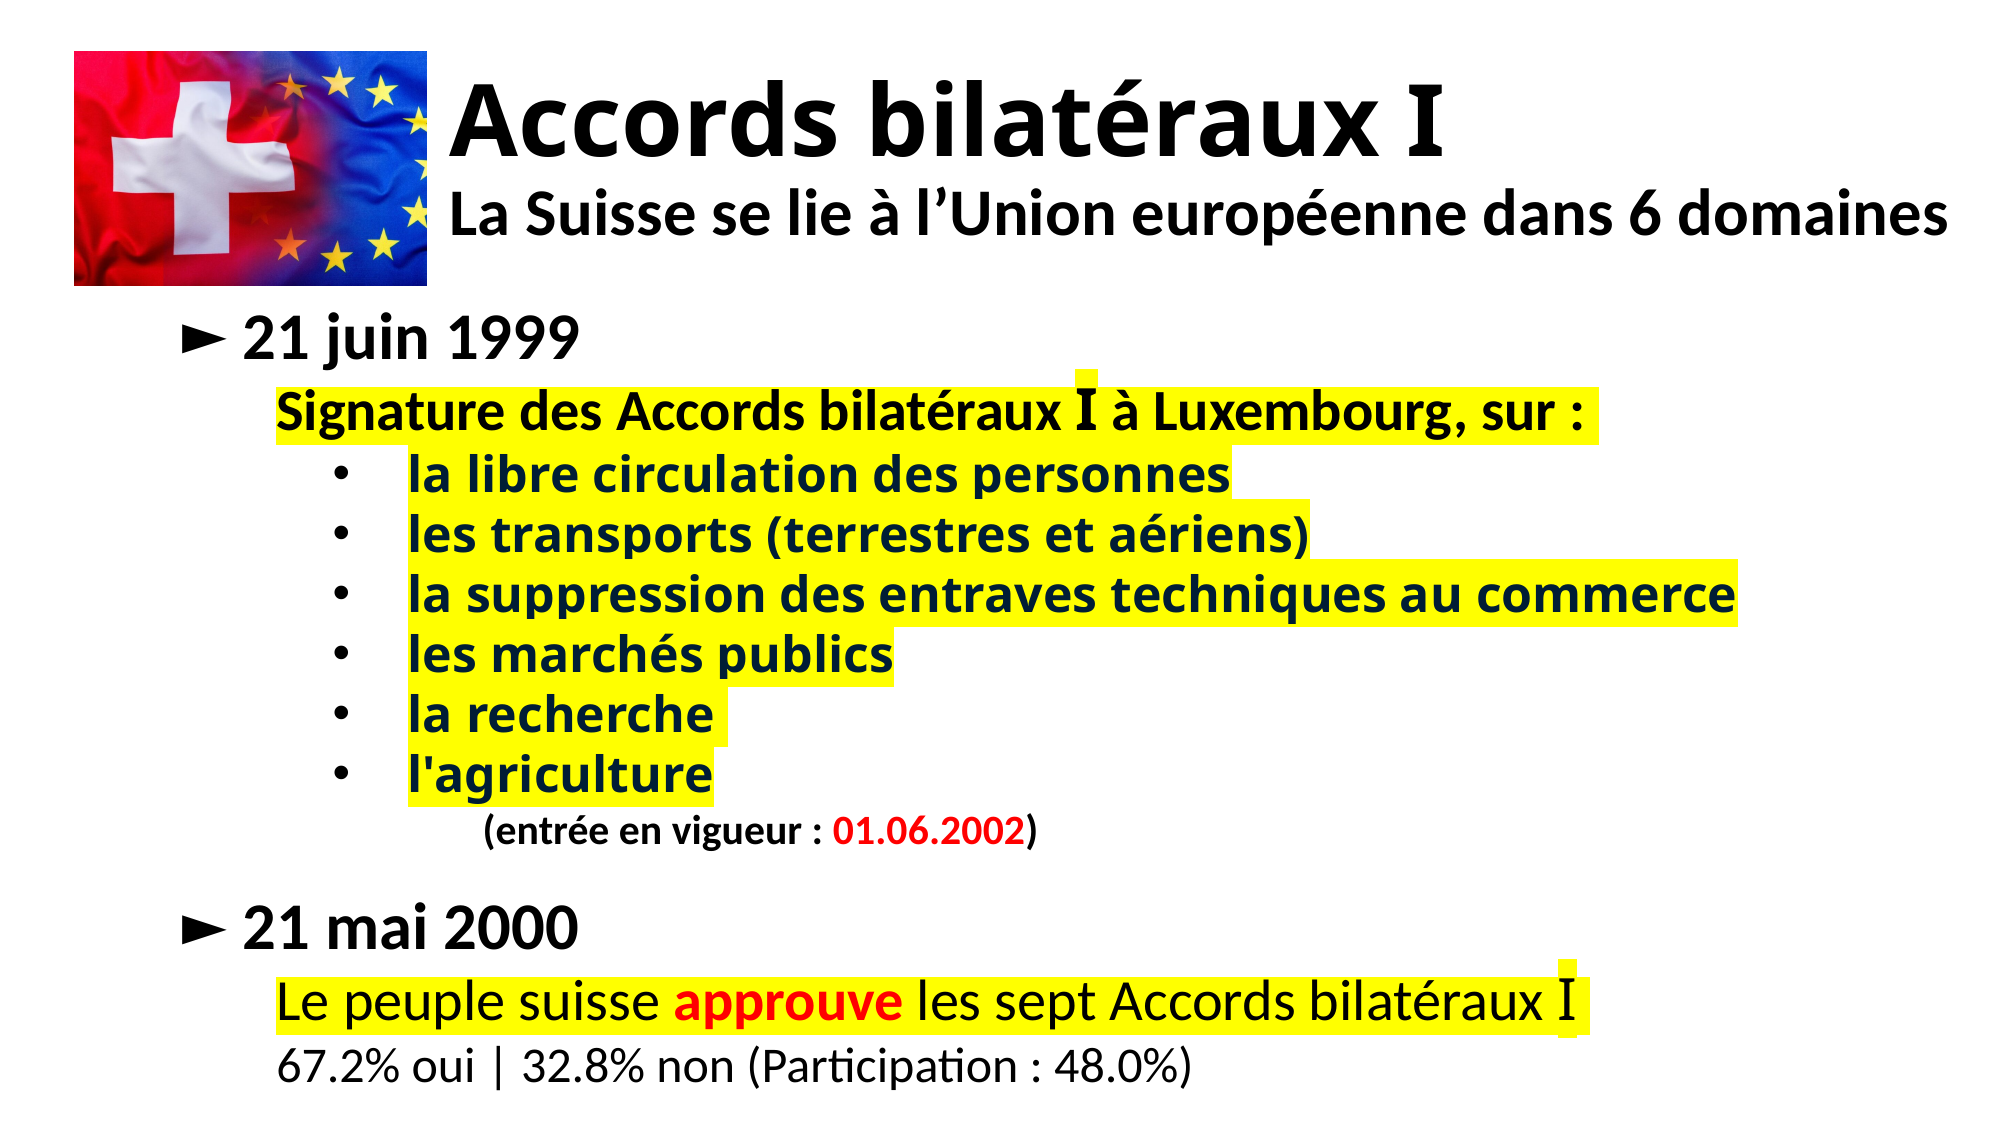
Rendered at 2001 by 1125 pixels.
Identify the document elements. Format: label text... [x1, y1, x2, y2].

text_box 21 juin 1999 Signature des Accords bilatéraux I à Luxembourg, sur : la libre circulation des personnes les transports (terrestres et aériens) la suppression des entraves techniques au commerce les marchés publics la recherche l'agriculture (entrée en vigueur : 01.06.2002) 21 mai 2000 Le peuple suisse approuve les sept Accords bilatéraux I 67.2% oui | 32.8% non (Participation : 48.0%) [167, 285, 1926, 1119]
title Accords bilatéraux I La Suisse se lie à l’Union européenne dans 6 domaines [434, 51, 1974, 269]
picture [74, 51, 427, 287]
